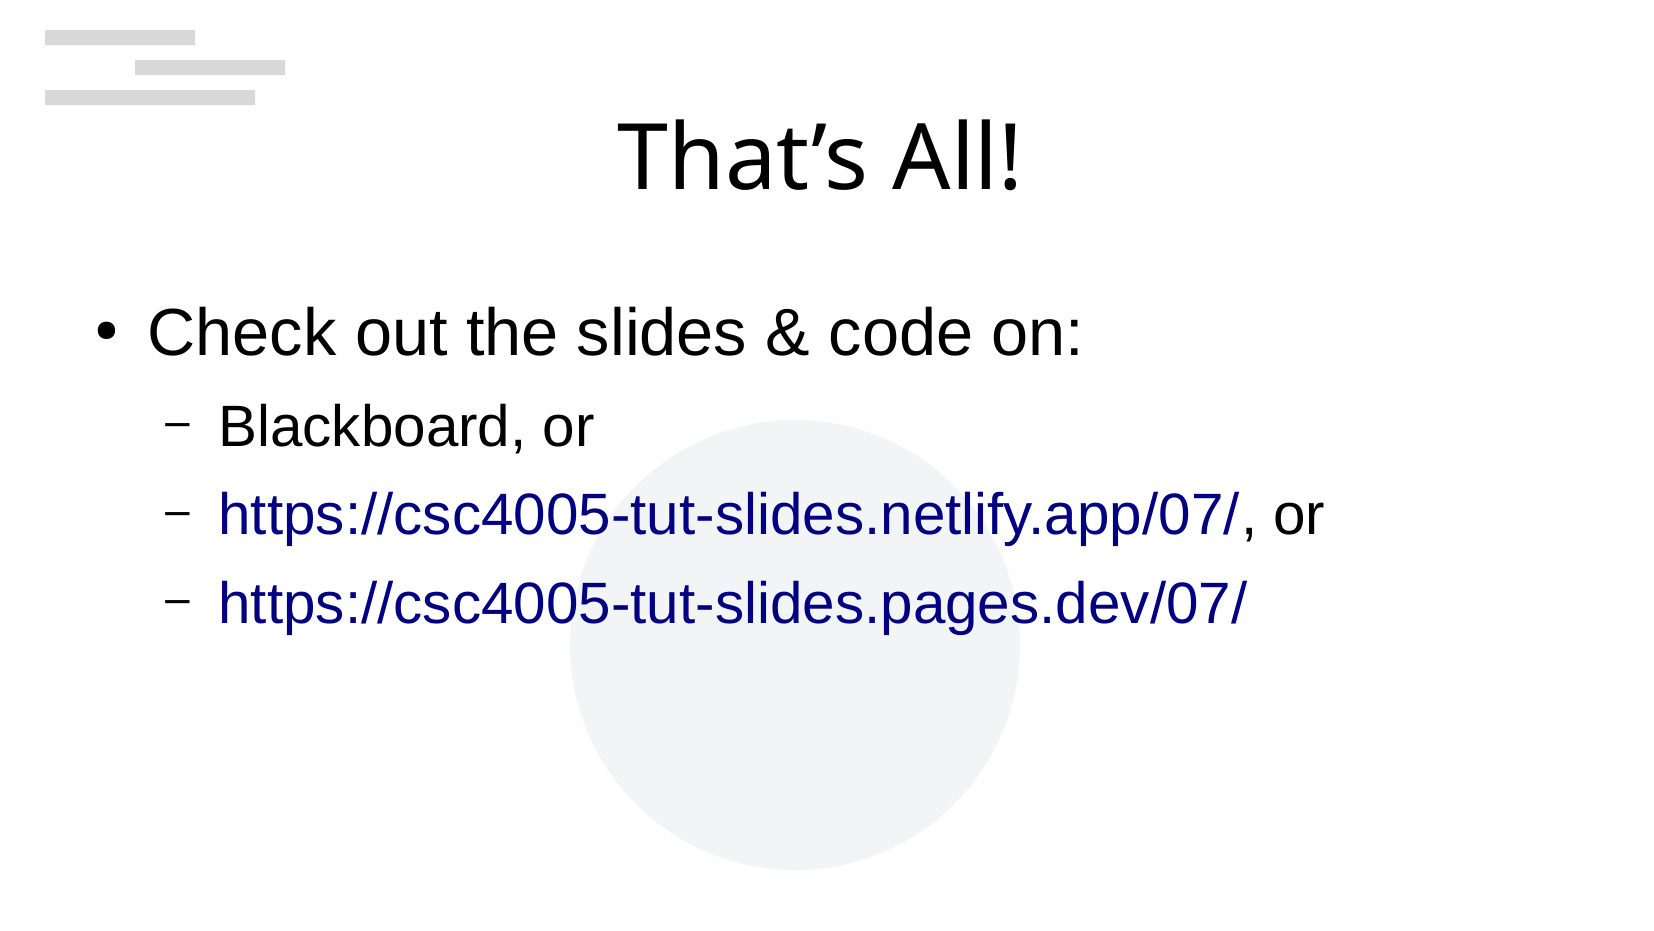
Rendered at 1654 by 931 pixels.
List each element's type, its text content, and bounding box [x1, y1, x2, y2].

title That’s All! [76, 76, 1565, 233]
list Check out the slides & code on: Blackboard, or https://csc4005-tut-slides.netlify.app/07/, or https://csc4005-tut-slides.pages.dev/07/ [76, 295, 1565, 835]
